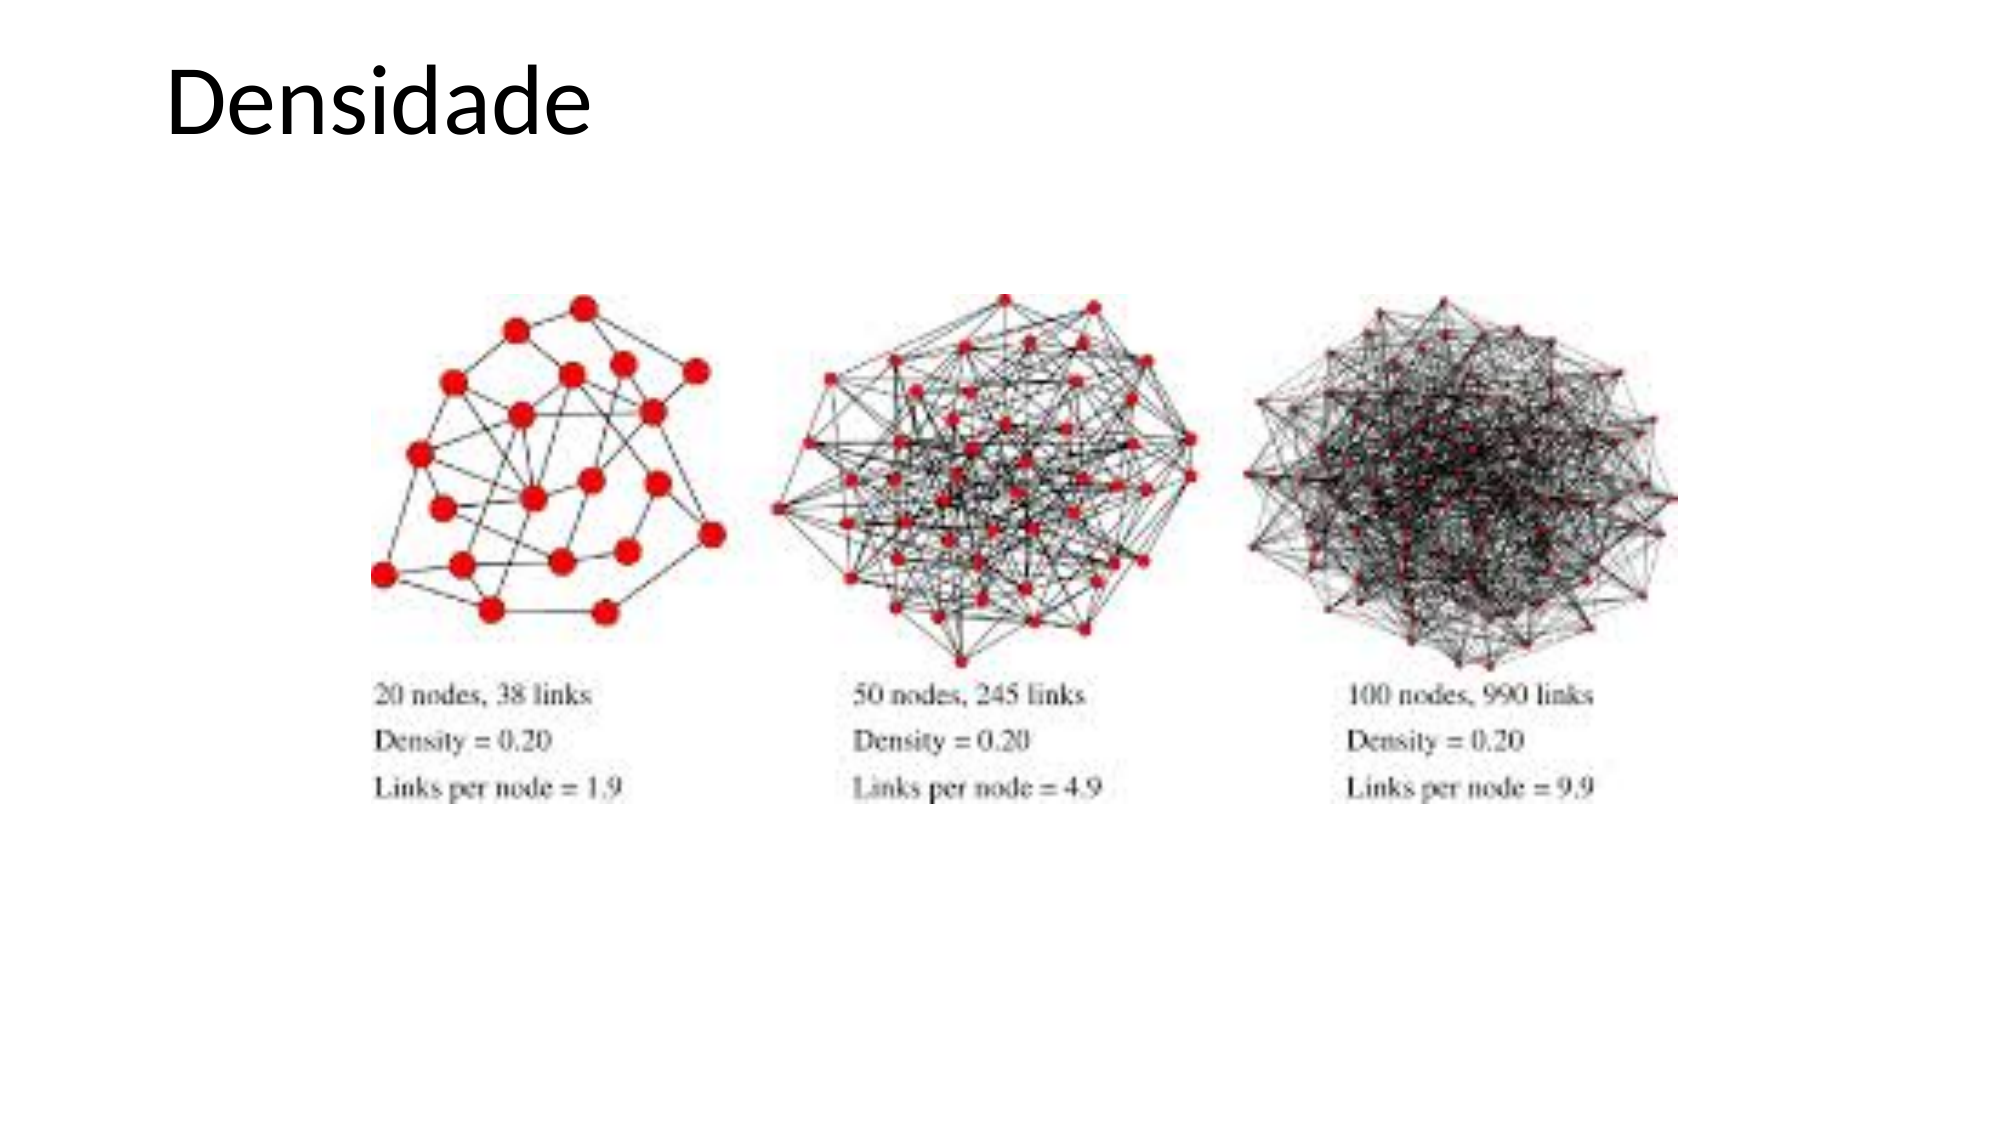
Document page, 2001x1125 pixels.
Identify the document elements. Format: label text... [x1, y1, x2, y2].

picture [371, 294, 1678, 804]
title Densidade [165, 47, 1666, 168]
